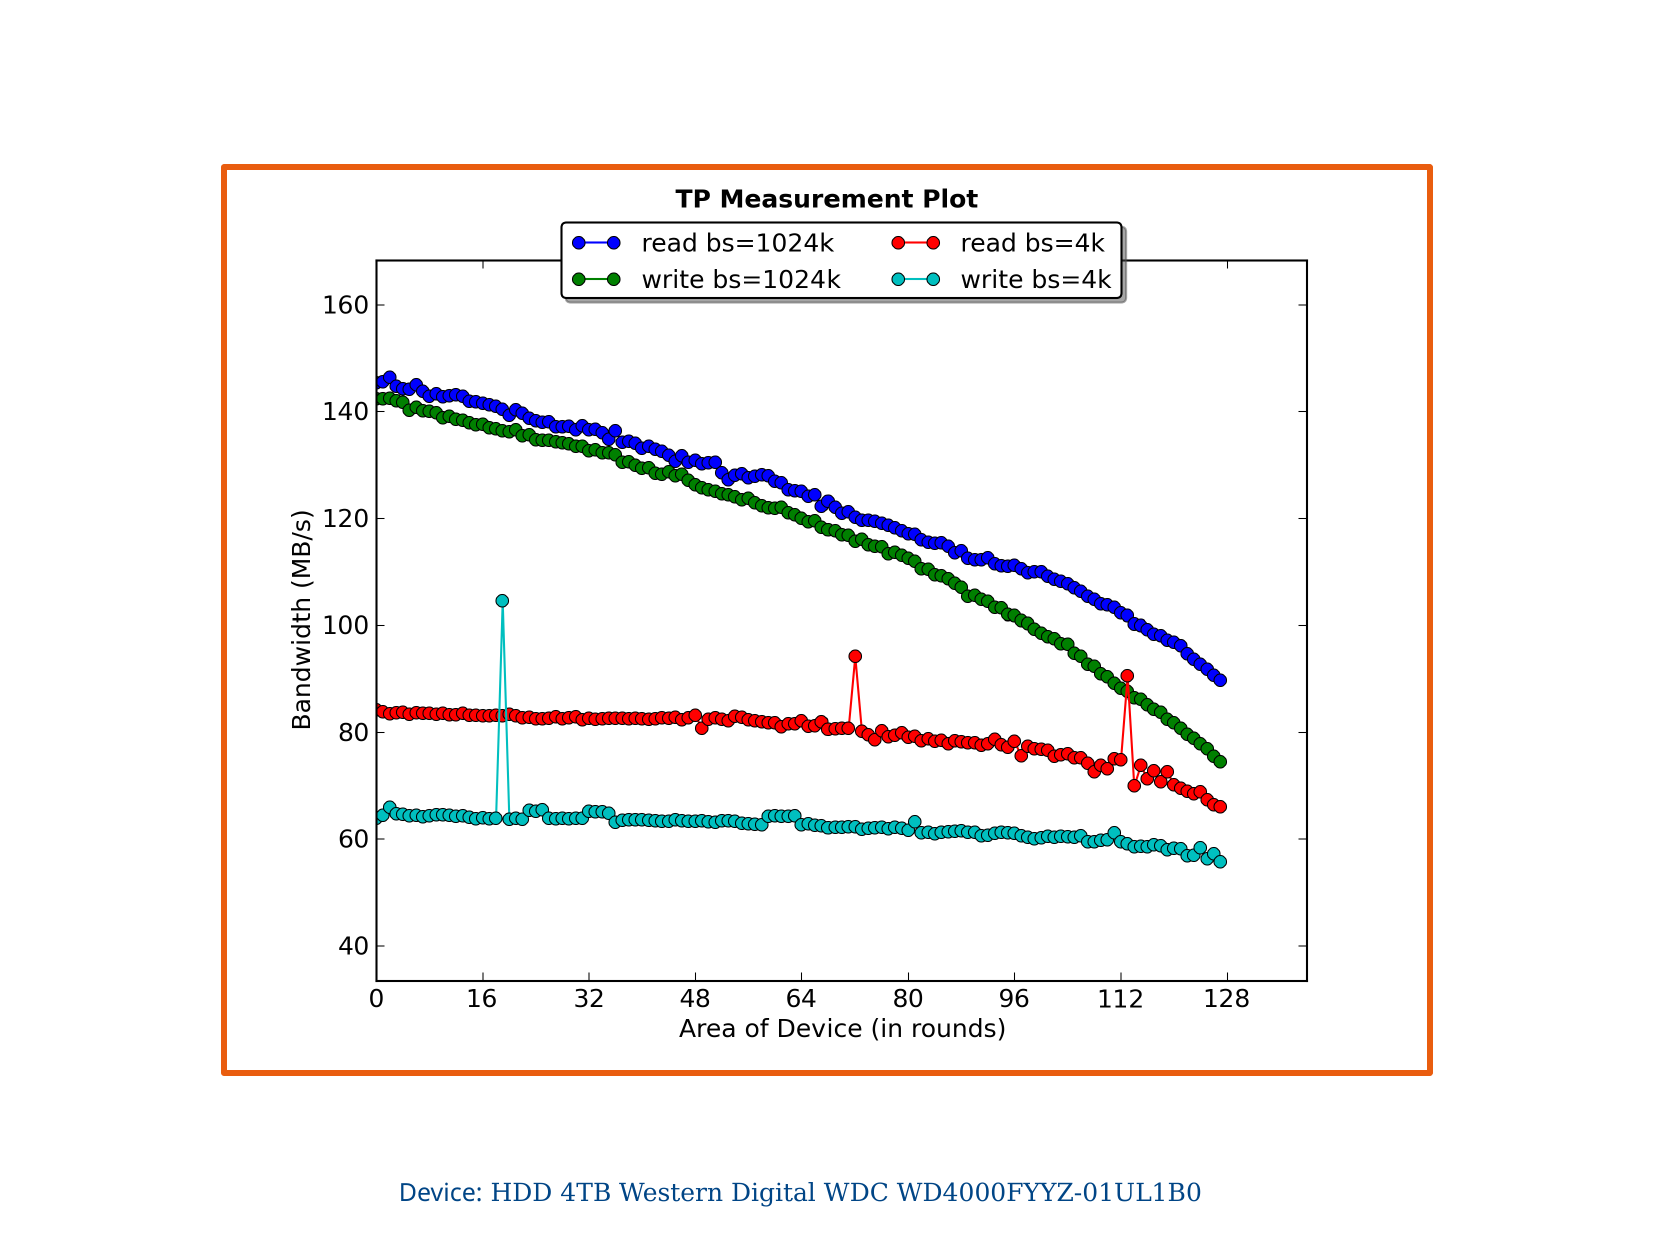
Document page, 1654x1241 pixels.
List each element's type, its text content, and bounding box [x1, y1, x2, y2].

text_box Device: HDD 4TB Western Digital WDC WD4000FYYZ-01UL1B0 [384, 1166, 1270, 1224]
picture [226, 170, 1427, 1071]
